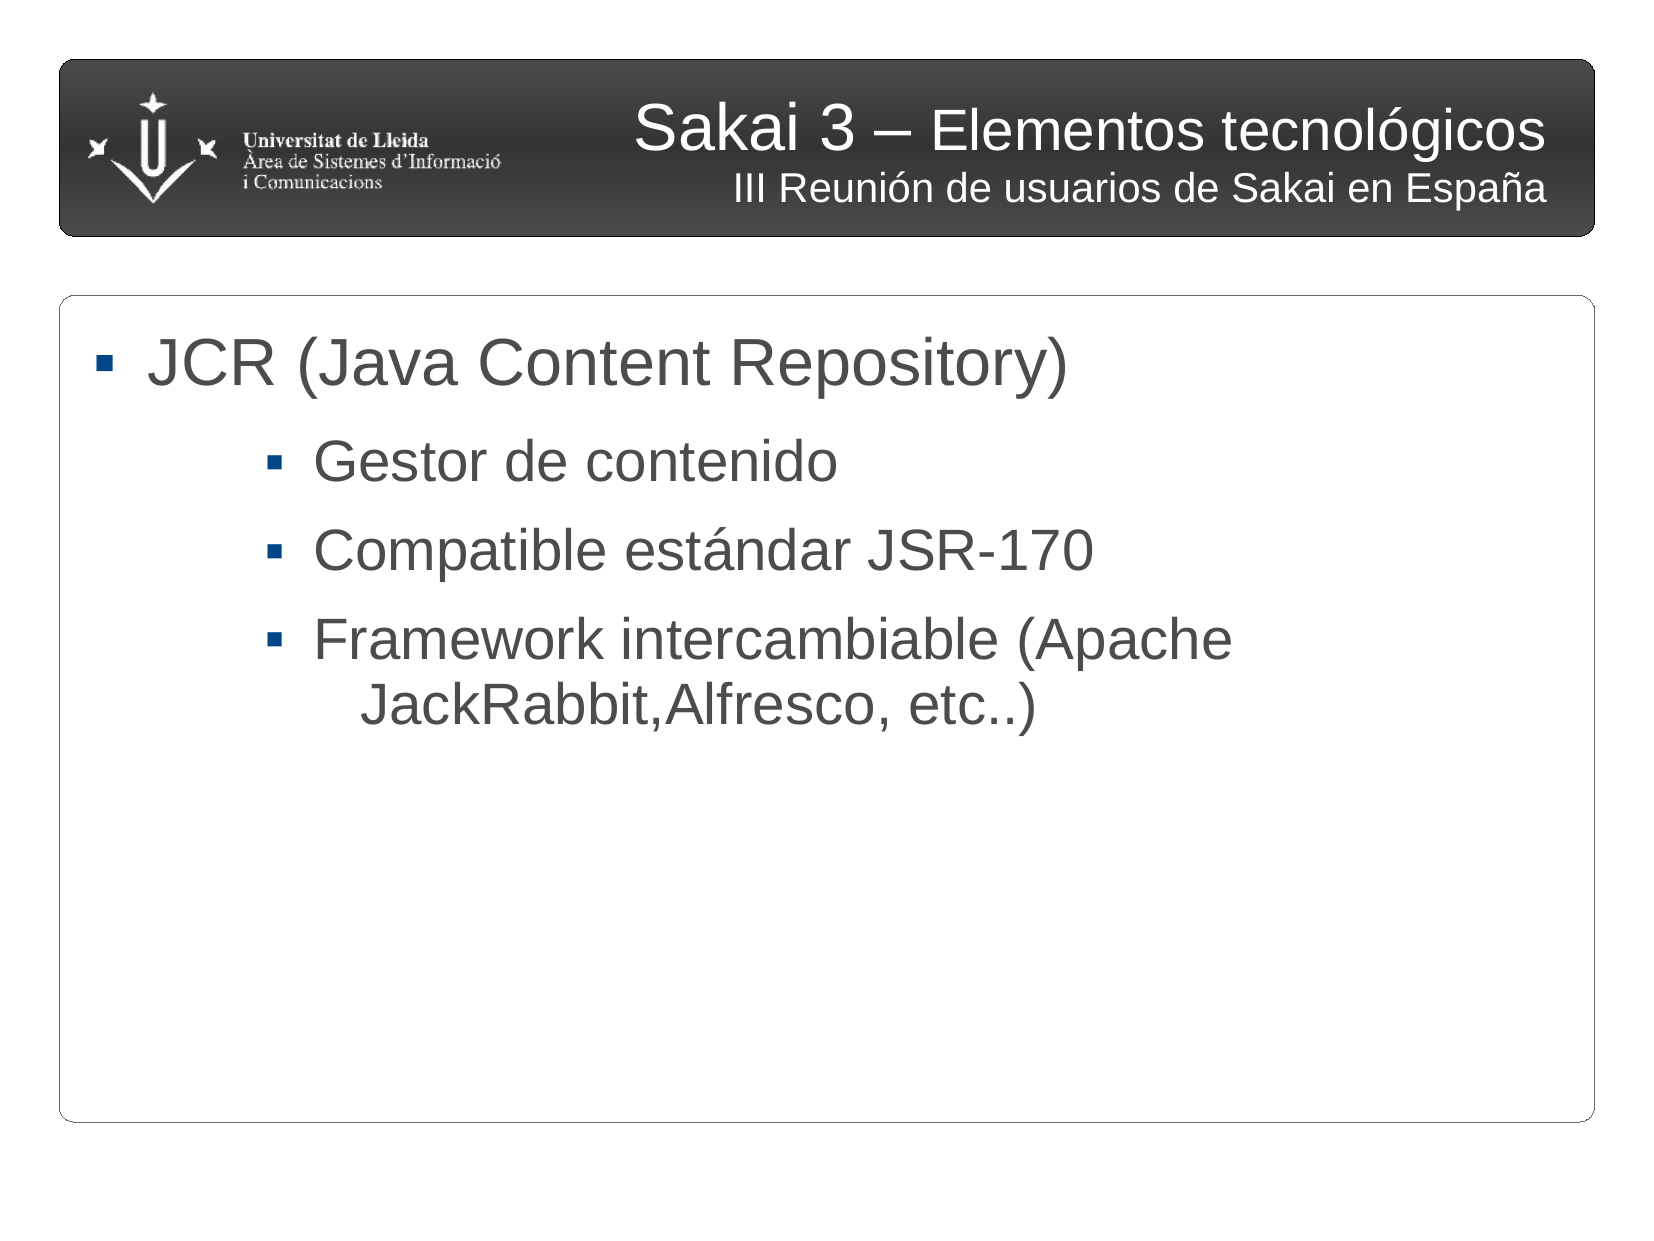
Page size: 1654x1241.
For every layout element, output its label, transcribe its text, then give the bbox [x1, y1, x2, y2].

picture [64, 75, 530, 225]
list JCR (Java Content Repository) Gestor de contenido Compatible estándar JSR-170 Framework intercambiable (Apache JackRabbit,Alfresco, etc..) [76, 324, 1565, 1108]
title Sakai 3 – Elementos tecnológicos III Reunión de usuarios de Sakai en España [501, 84, 1548, 218]
